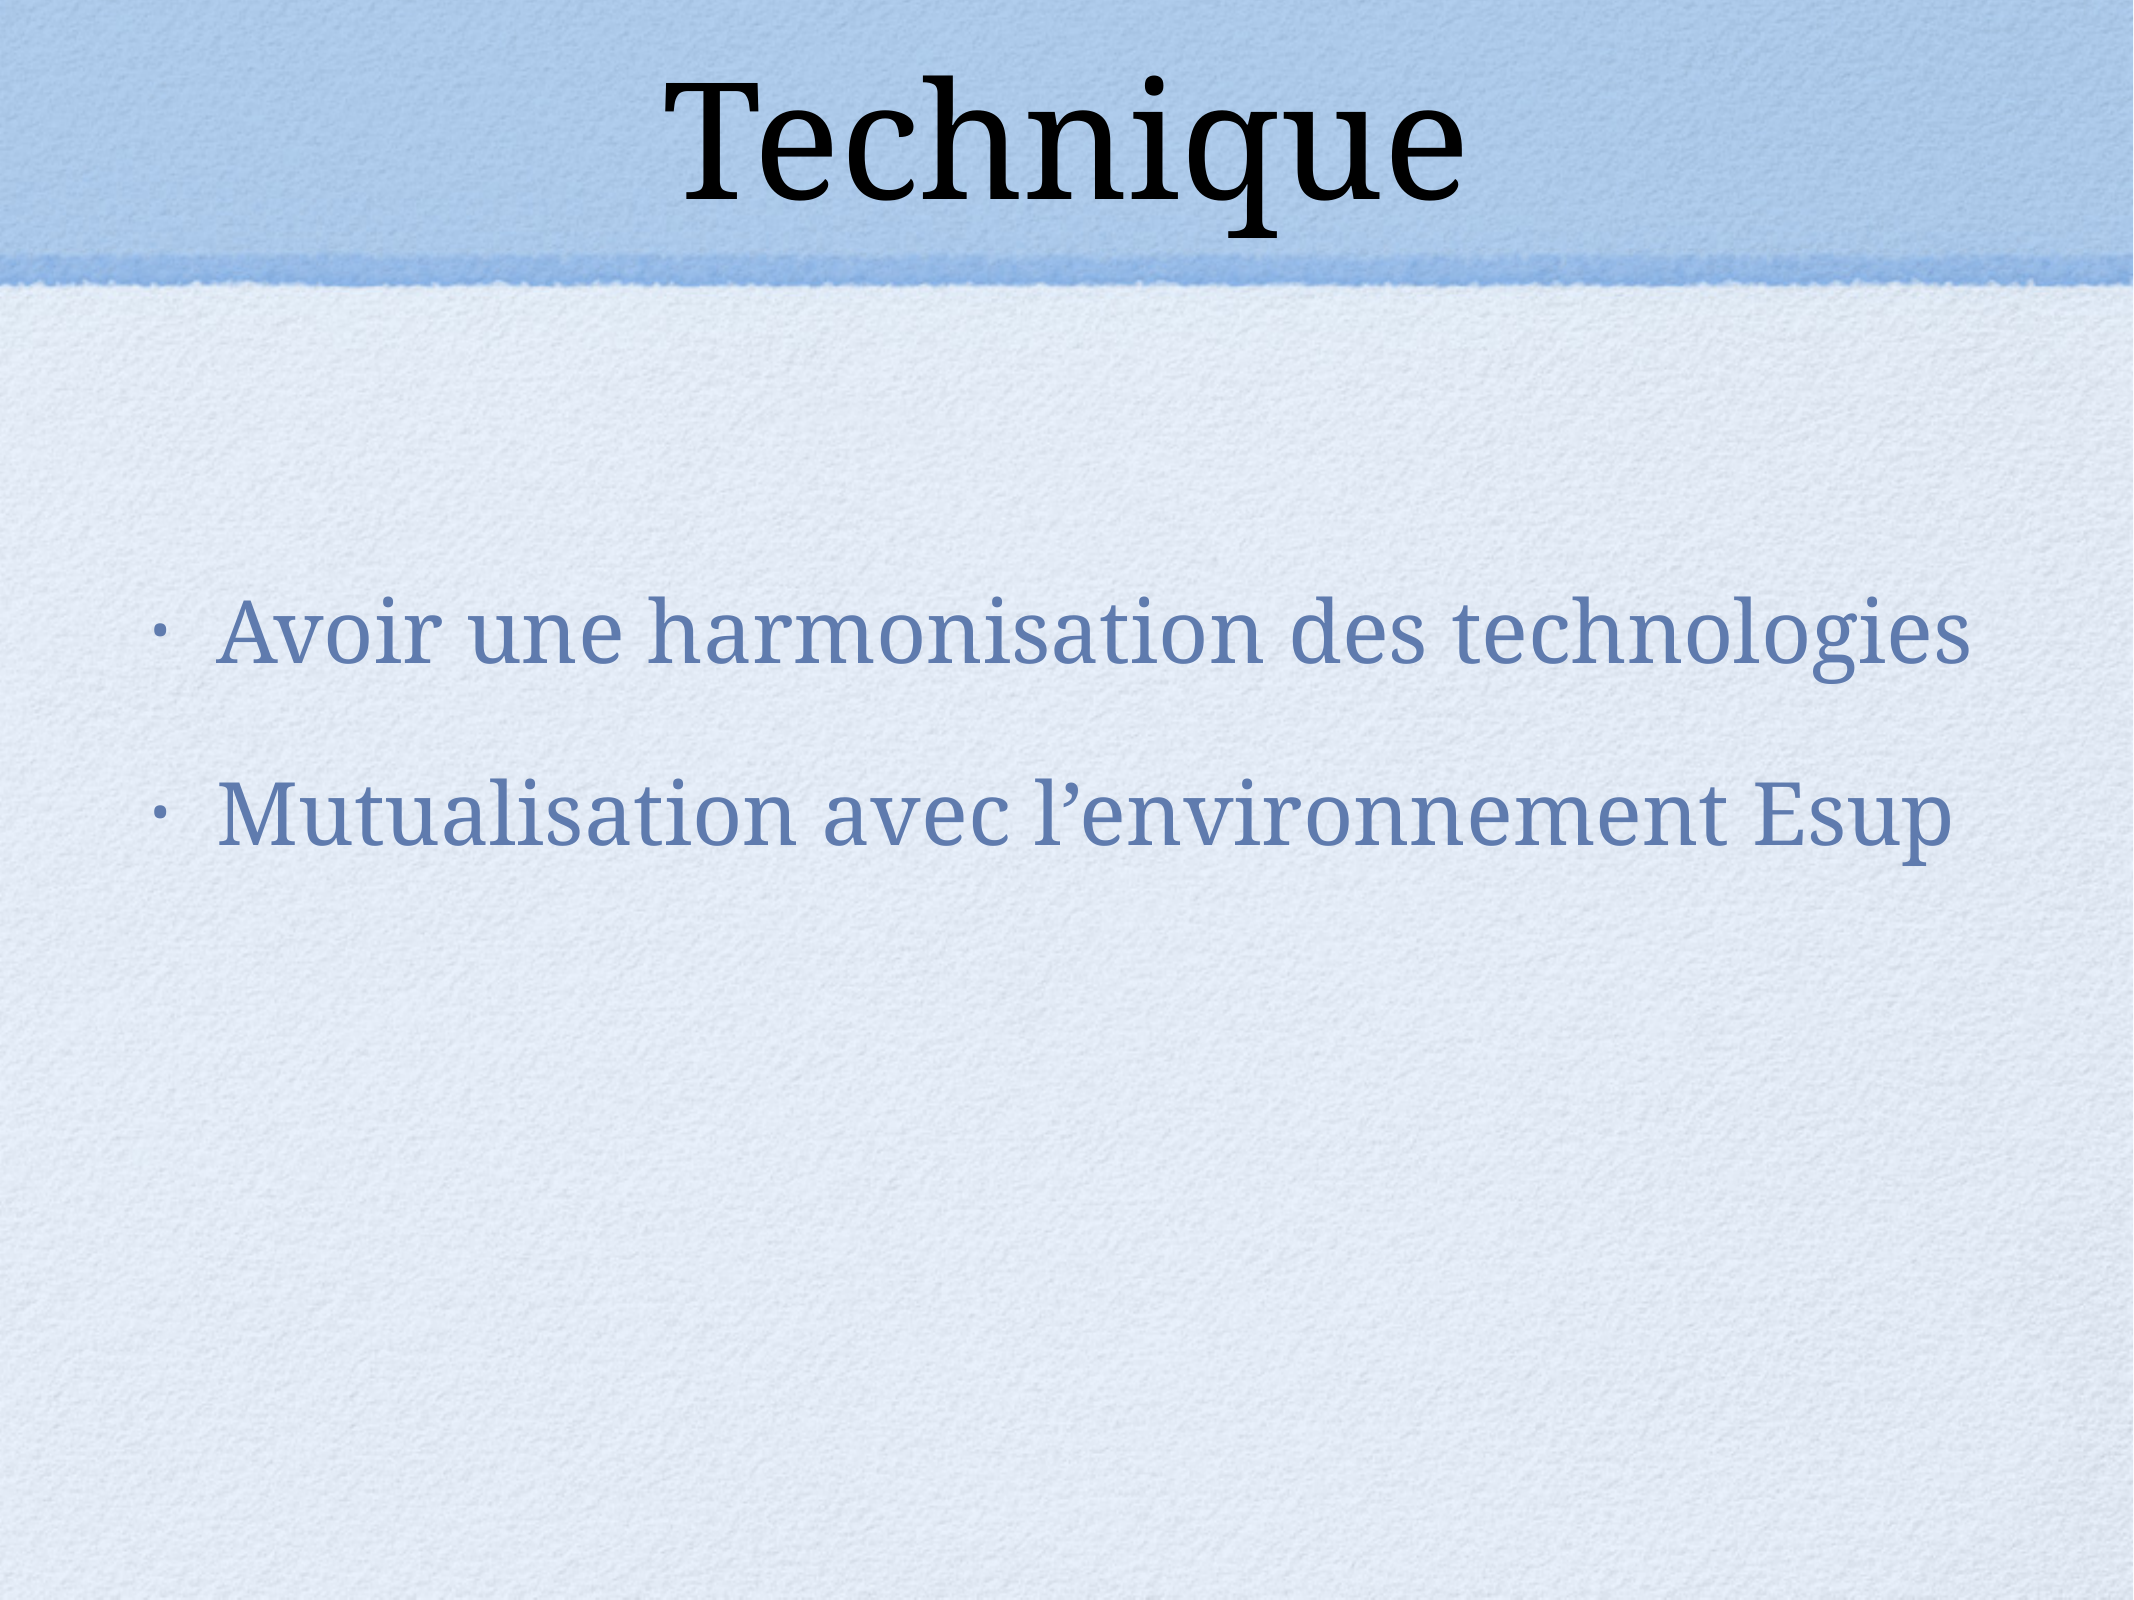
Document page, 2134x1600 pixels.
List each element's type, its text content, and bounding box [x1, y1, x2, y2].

title Technique [72, 0, 2061, 182]
list Avoir une harmonisation des technologies Mutualisation avec l’environnement Esup [72, 182, 2061, 1258]
picture [0, 0, 2134, 1600]
